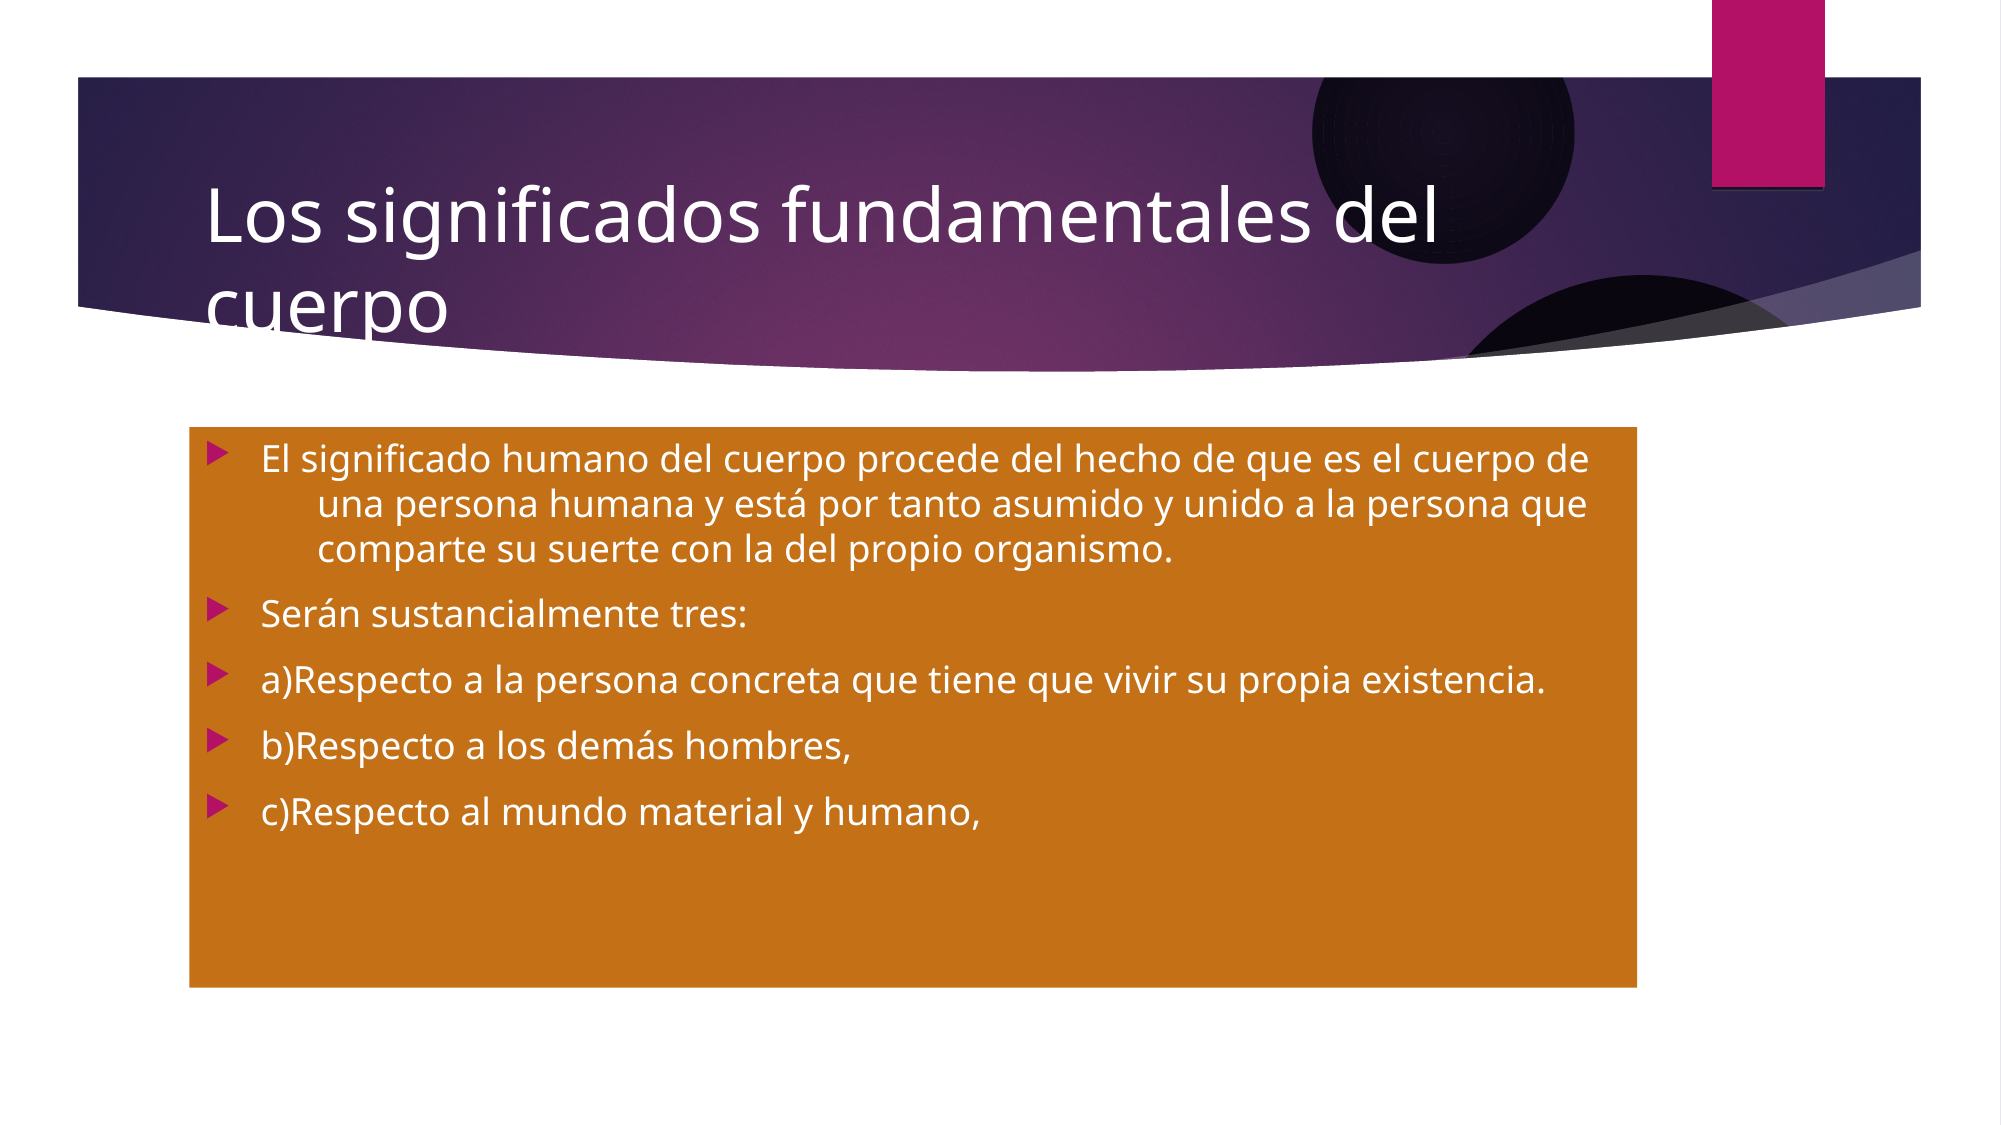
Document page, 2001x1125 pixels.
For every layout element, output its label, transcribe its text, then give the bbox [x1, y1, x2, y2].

title Los significados fundamentales del cuerpo [189, 159, 1627, 276]
list El significado humano del cuerpo procede del hecho de que es el cuerpo de una persona humana y está por tanto asumido y unido a la persona que comparte su suerte con la del propio organismo. Serán sustancialmente tres: a)Respecto a la persona concreta que tiene que vivir su propia existencia. b)Respecto a los demás hombres, c)Respecto al mundo material y humano, [189, 427, 1638, 988]
